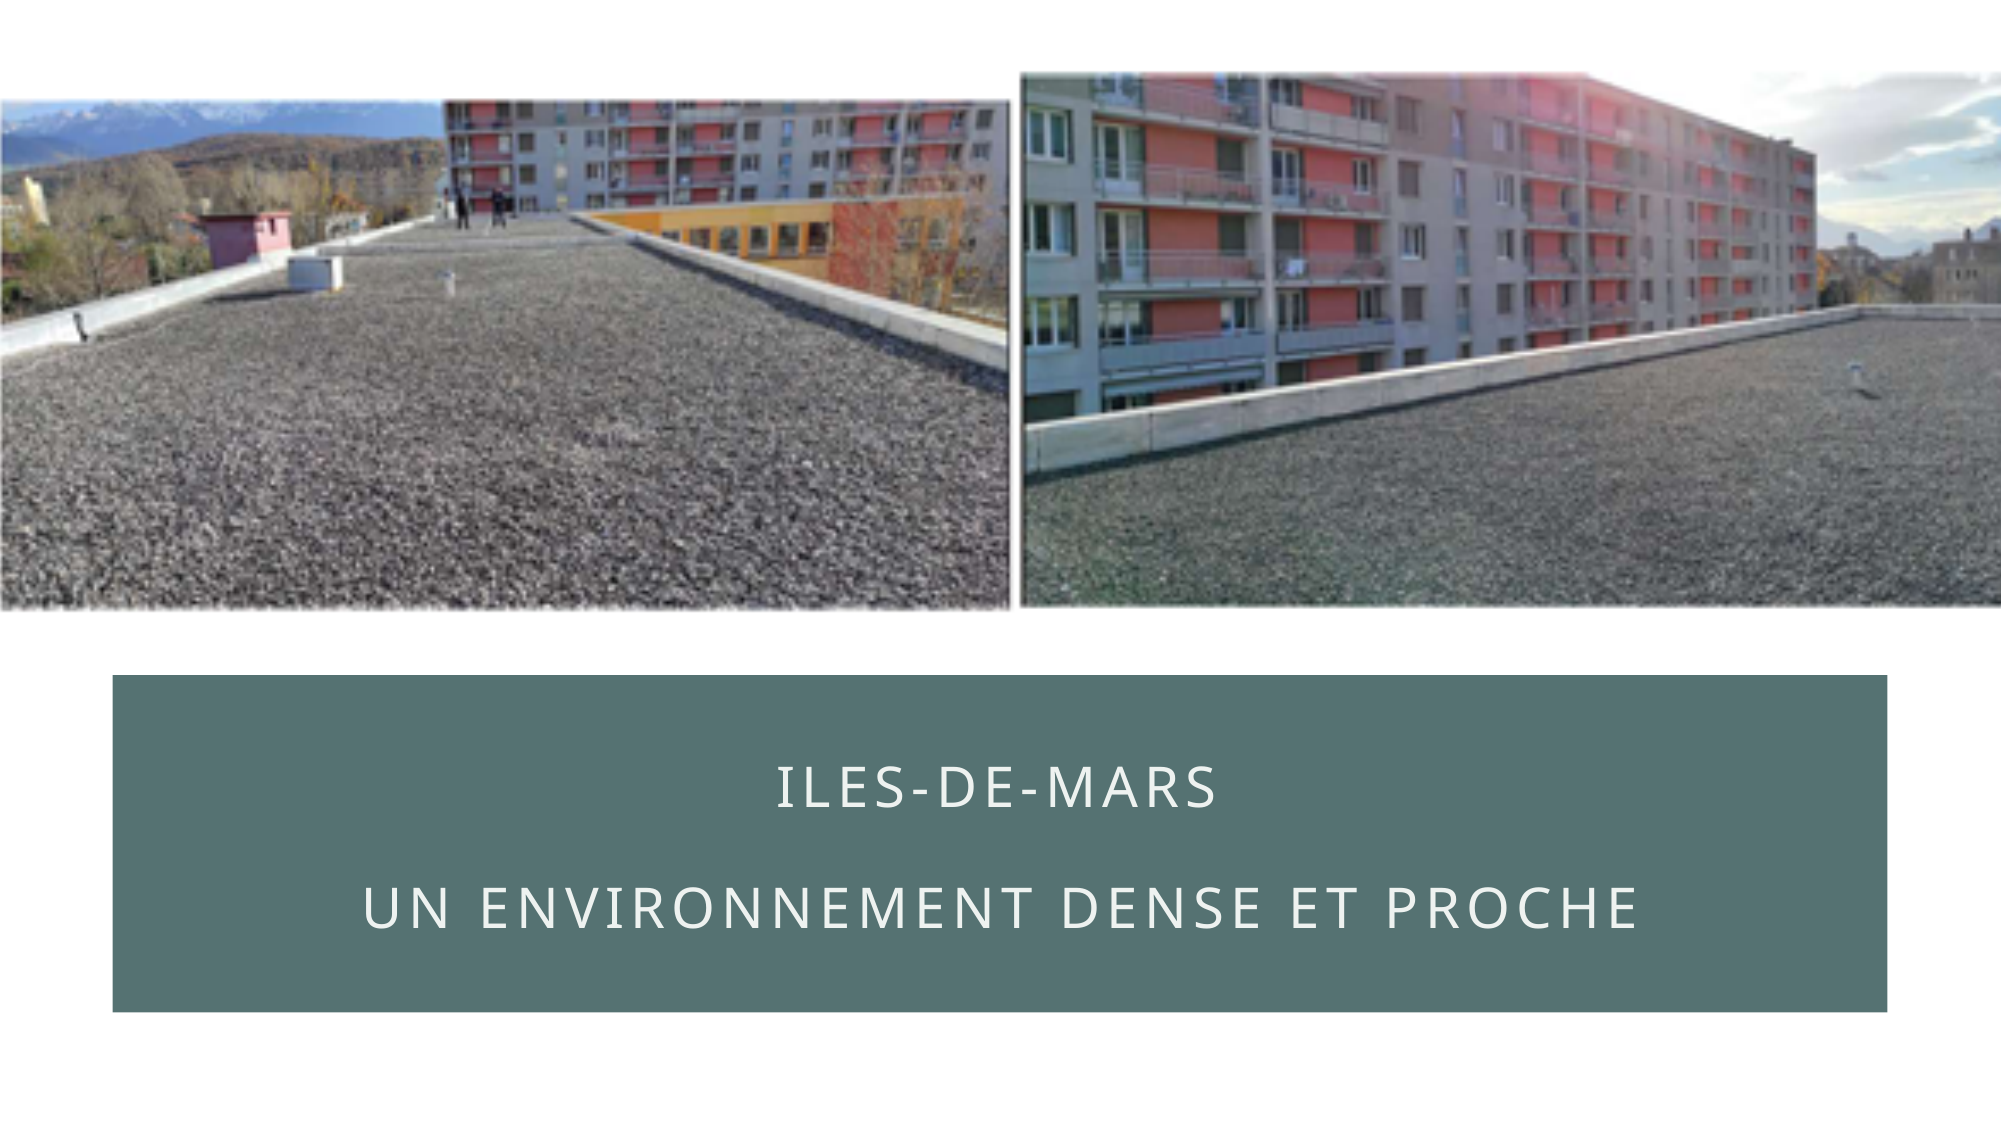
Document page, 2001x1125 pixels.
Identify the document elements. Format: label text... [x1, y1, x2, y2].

title Iles-de-Mars Un environnement dense et proche [334, 739, 1666, 949]
picture [0, 56, 2001, 619]
text_box [112, 675, 1888, 1013]
